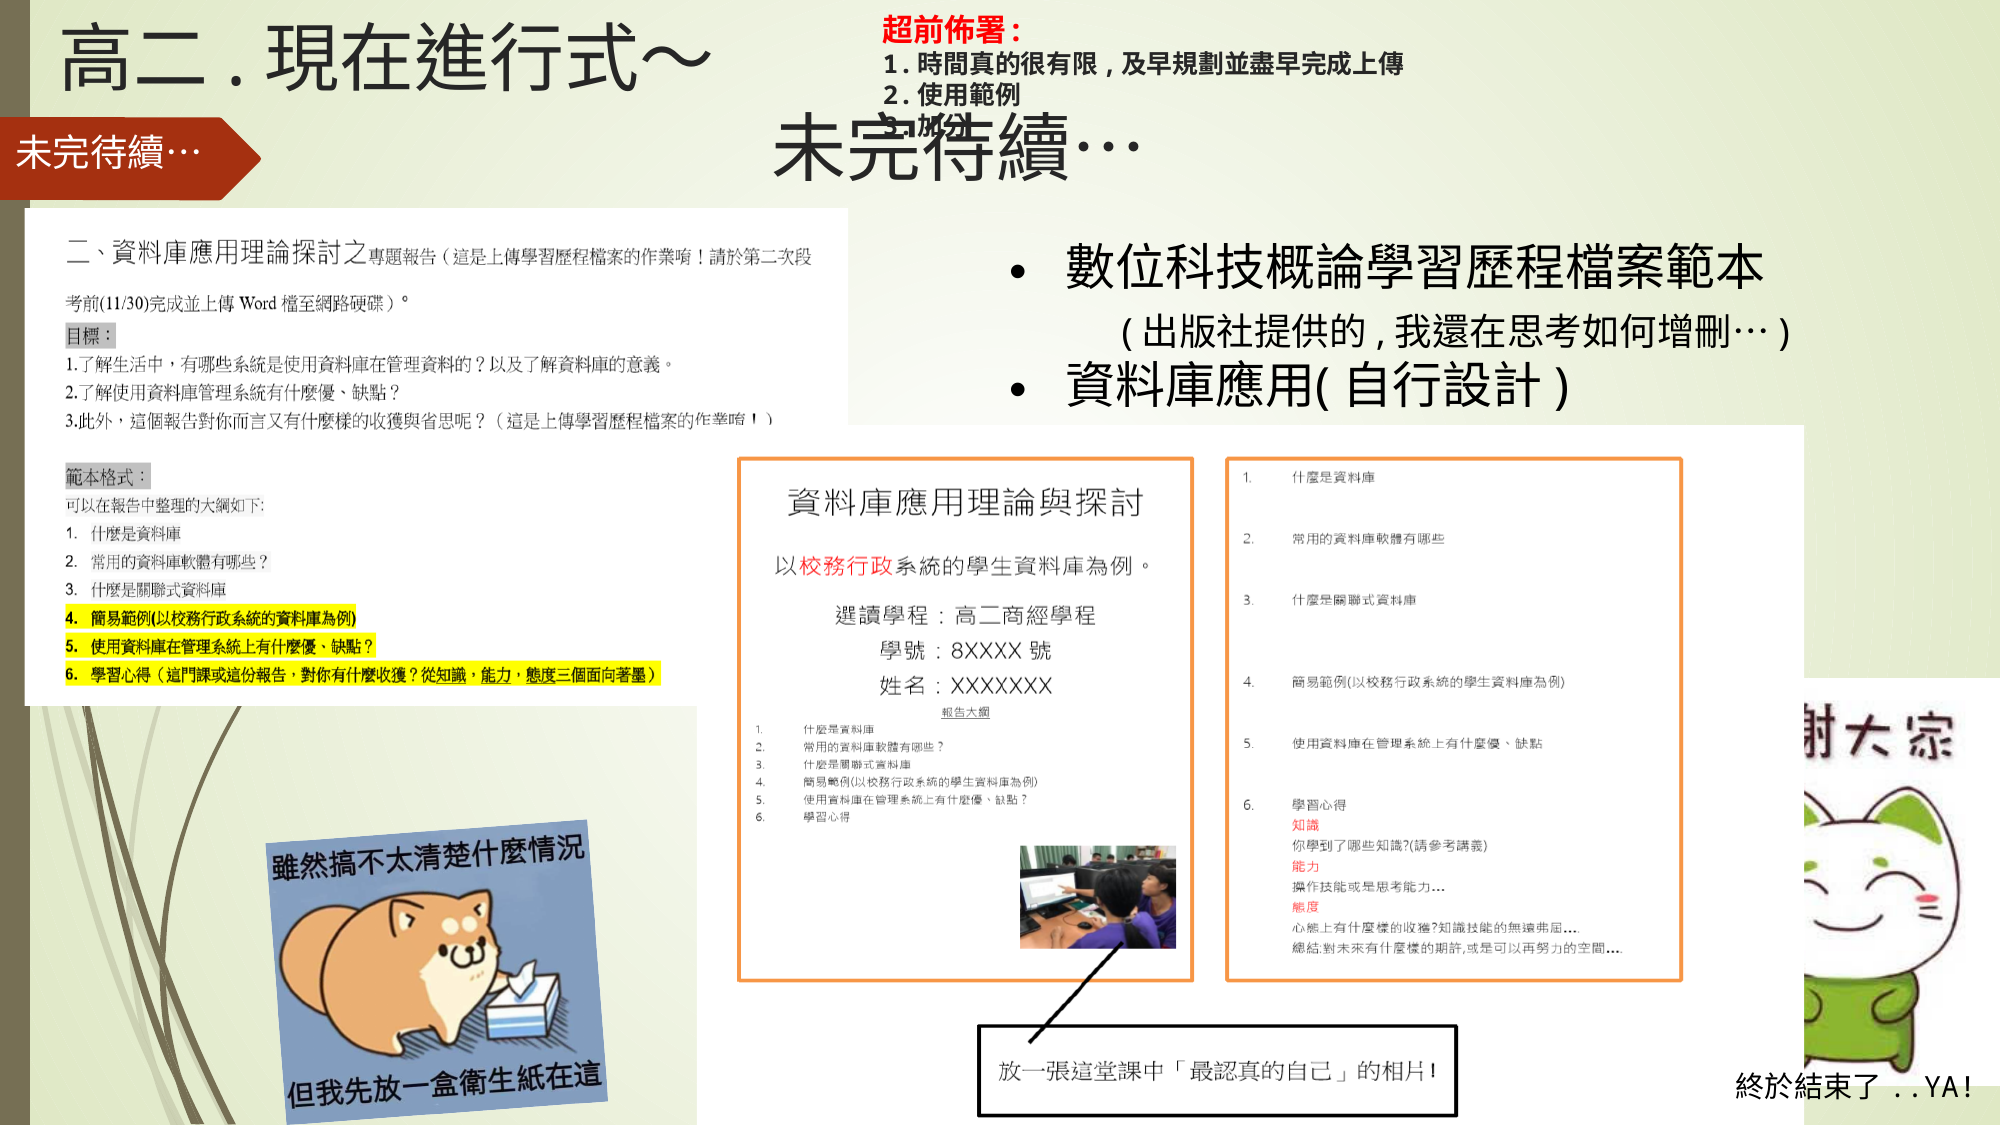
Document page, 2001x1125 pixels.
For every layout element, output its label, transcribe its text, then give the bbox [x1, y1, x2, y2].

picture [24, 208, 2000, 1125]
text_box 未完待續… [0, 121, 220, 183]
text_box 數位科技概論學習歷程檔案範本 (出版社提供的,我還在思考如何增刪…) 資料庫應用(自行設計) 專題討論(自行設計) [994, 228, 1830, 531]
title 超前佈署: 1.時間真的很有限,及早規劃並盡早完成上傳 2.使用範例 3.加分 [867, 2, 1753, 302]
picture [265, 819, 608, 1125]
text_box 終於結束了..YA! [1720, 1060, 1972, 1112]
text_box 高二.現在進行式～ 未完待續… [43, 2, 1506, 213]
